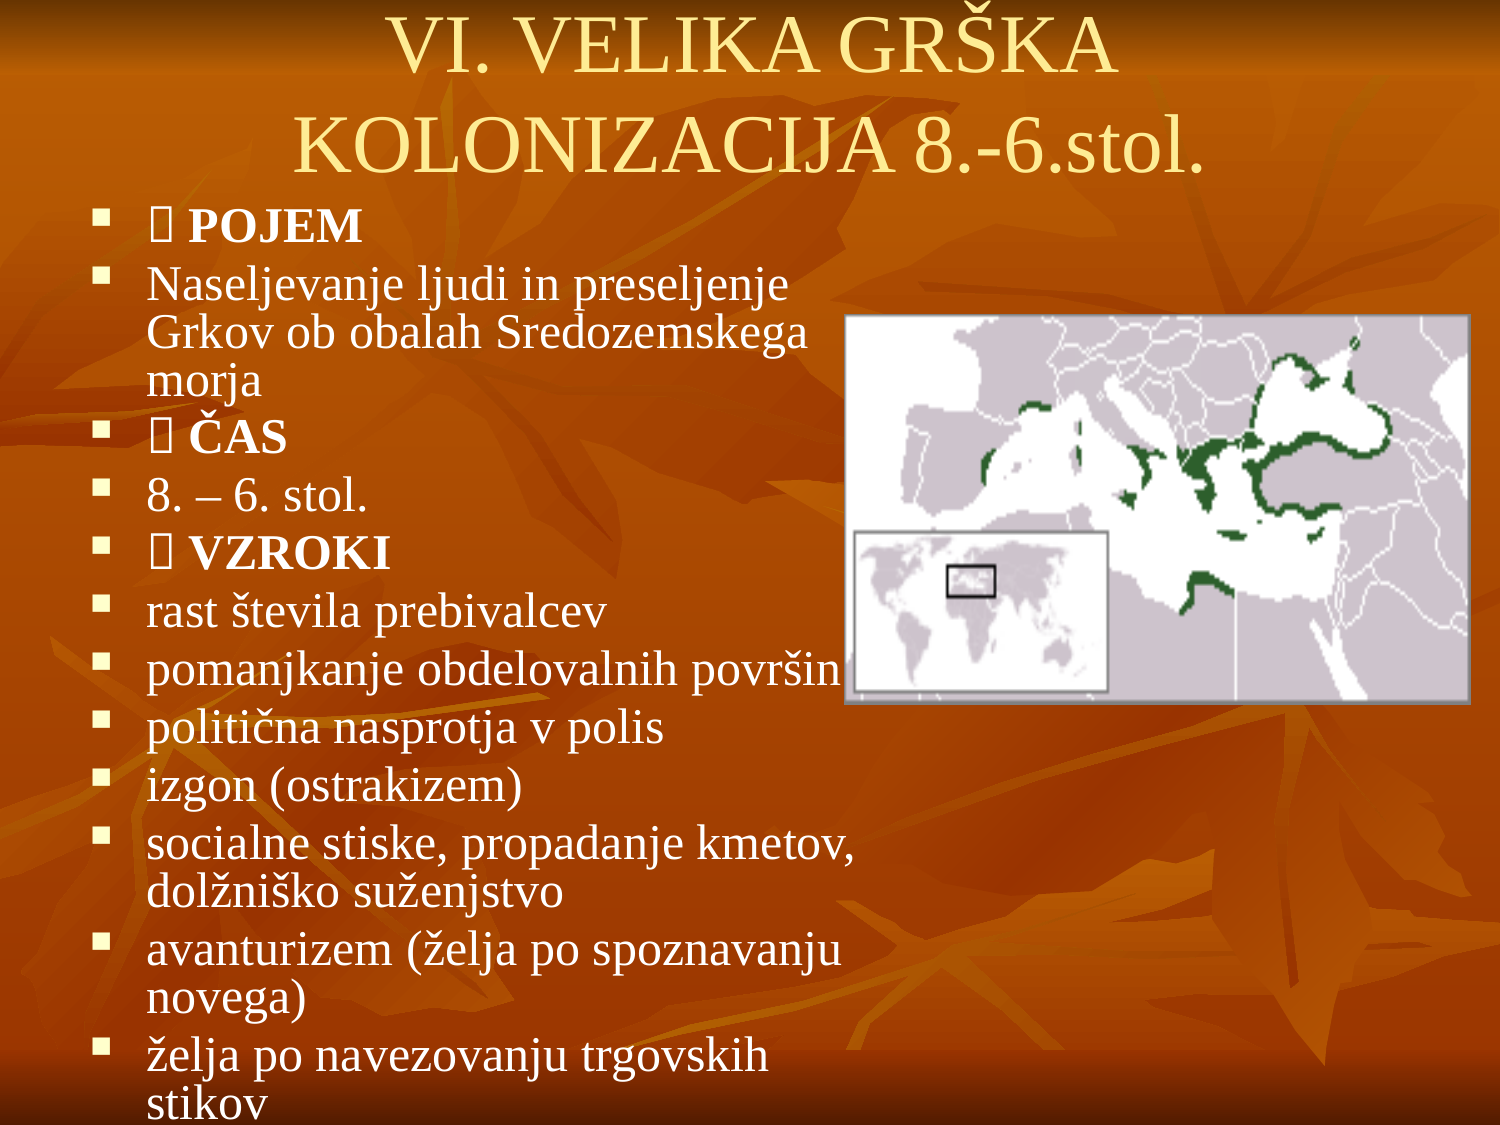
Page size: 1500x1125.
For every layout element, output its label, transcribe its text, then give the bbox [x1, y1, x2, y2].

title VI. VELIKA GRŠKA KOLONIZACIJA 8.-6.stol. [75, 45, 1425, 234]
picture [844, 314, 1471, 705]
list  POJEM Naseljevanje ljudi in preseljenje Grkov ob obalah Sredozemskega morja  ČAS 8. – 6. stol.  VZROKI rast števila prebivalcev pomanjkanje obdelovalnih površin politična nasprotja v polis izgon (ostrakizem) socialne stiske, propadanje kmetov, dolžniško suženjstvo avanturizem (želja po spoznavanju novega) želja po navezovanju trgovskih stikov [75, 196, 916, 1006]
